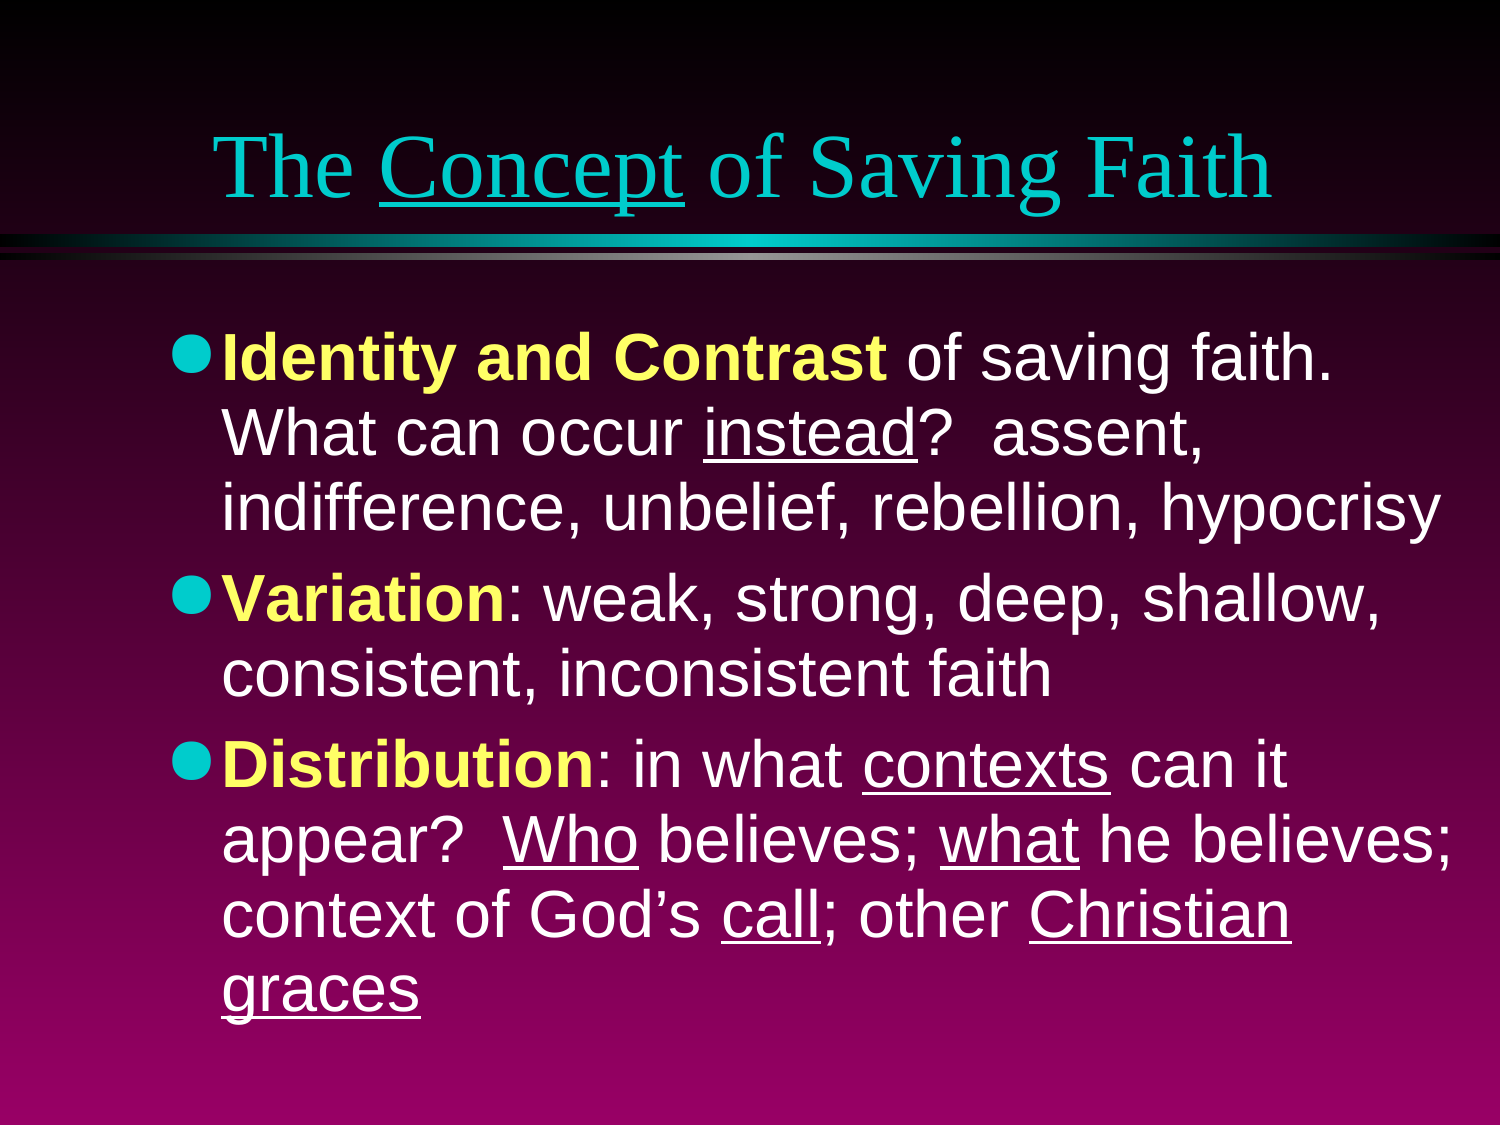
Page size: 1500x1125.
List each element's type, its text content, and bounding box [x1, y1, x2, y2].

title The Concept of Saving Faith [99, 37, 1388, 225]
list Identity and Contrast of saving faith. What can occur instead? assent, indifference, unbelief, rebellion, hypocrisy Variation: weak, strong, deep, shallow, consistent, inconsistent faith Distribution: in what contexts can it appear? Who believes; what he believes; context of God’s call; other Christian graces [149, 312, 1475, 1075]
